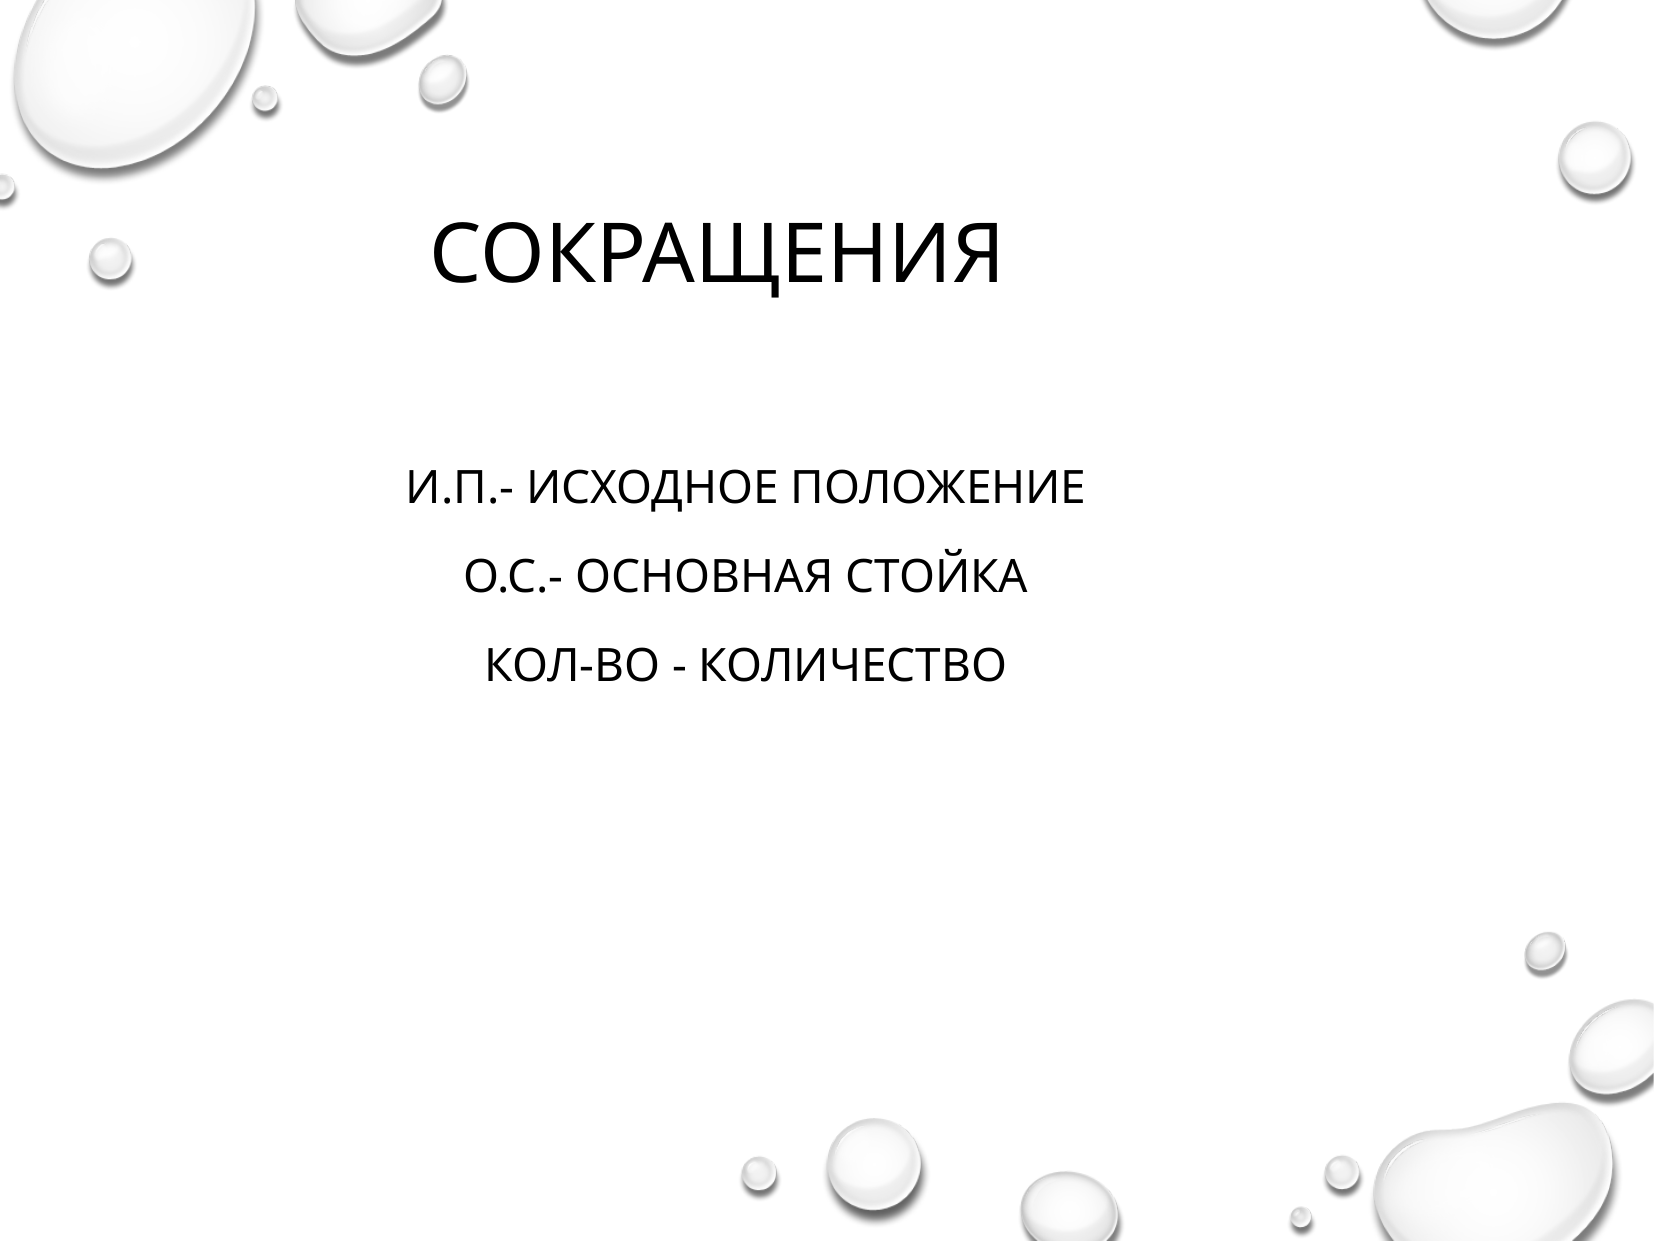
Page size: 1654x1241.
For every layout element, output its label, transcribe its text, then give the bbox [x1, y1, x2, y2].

subtitle И.п.- исходное положение О.с.- основная стойка Кол-во - количество [23, 171, 1463, 967]
title Сокращения [11, 159, 1424, 352]
